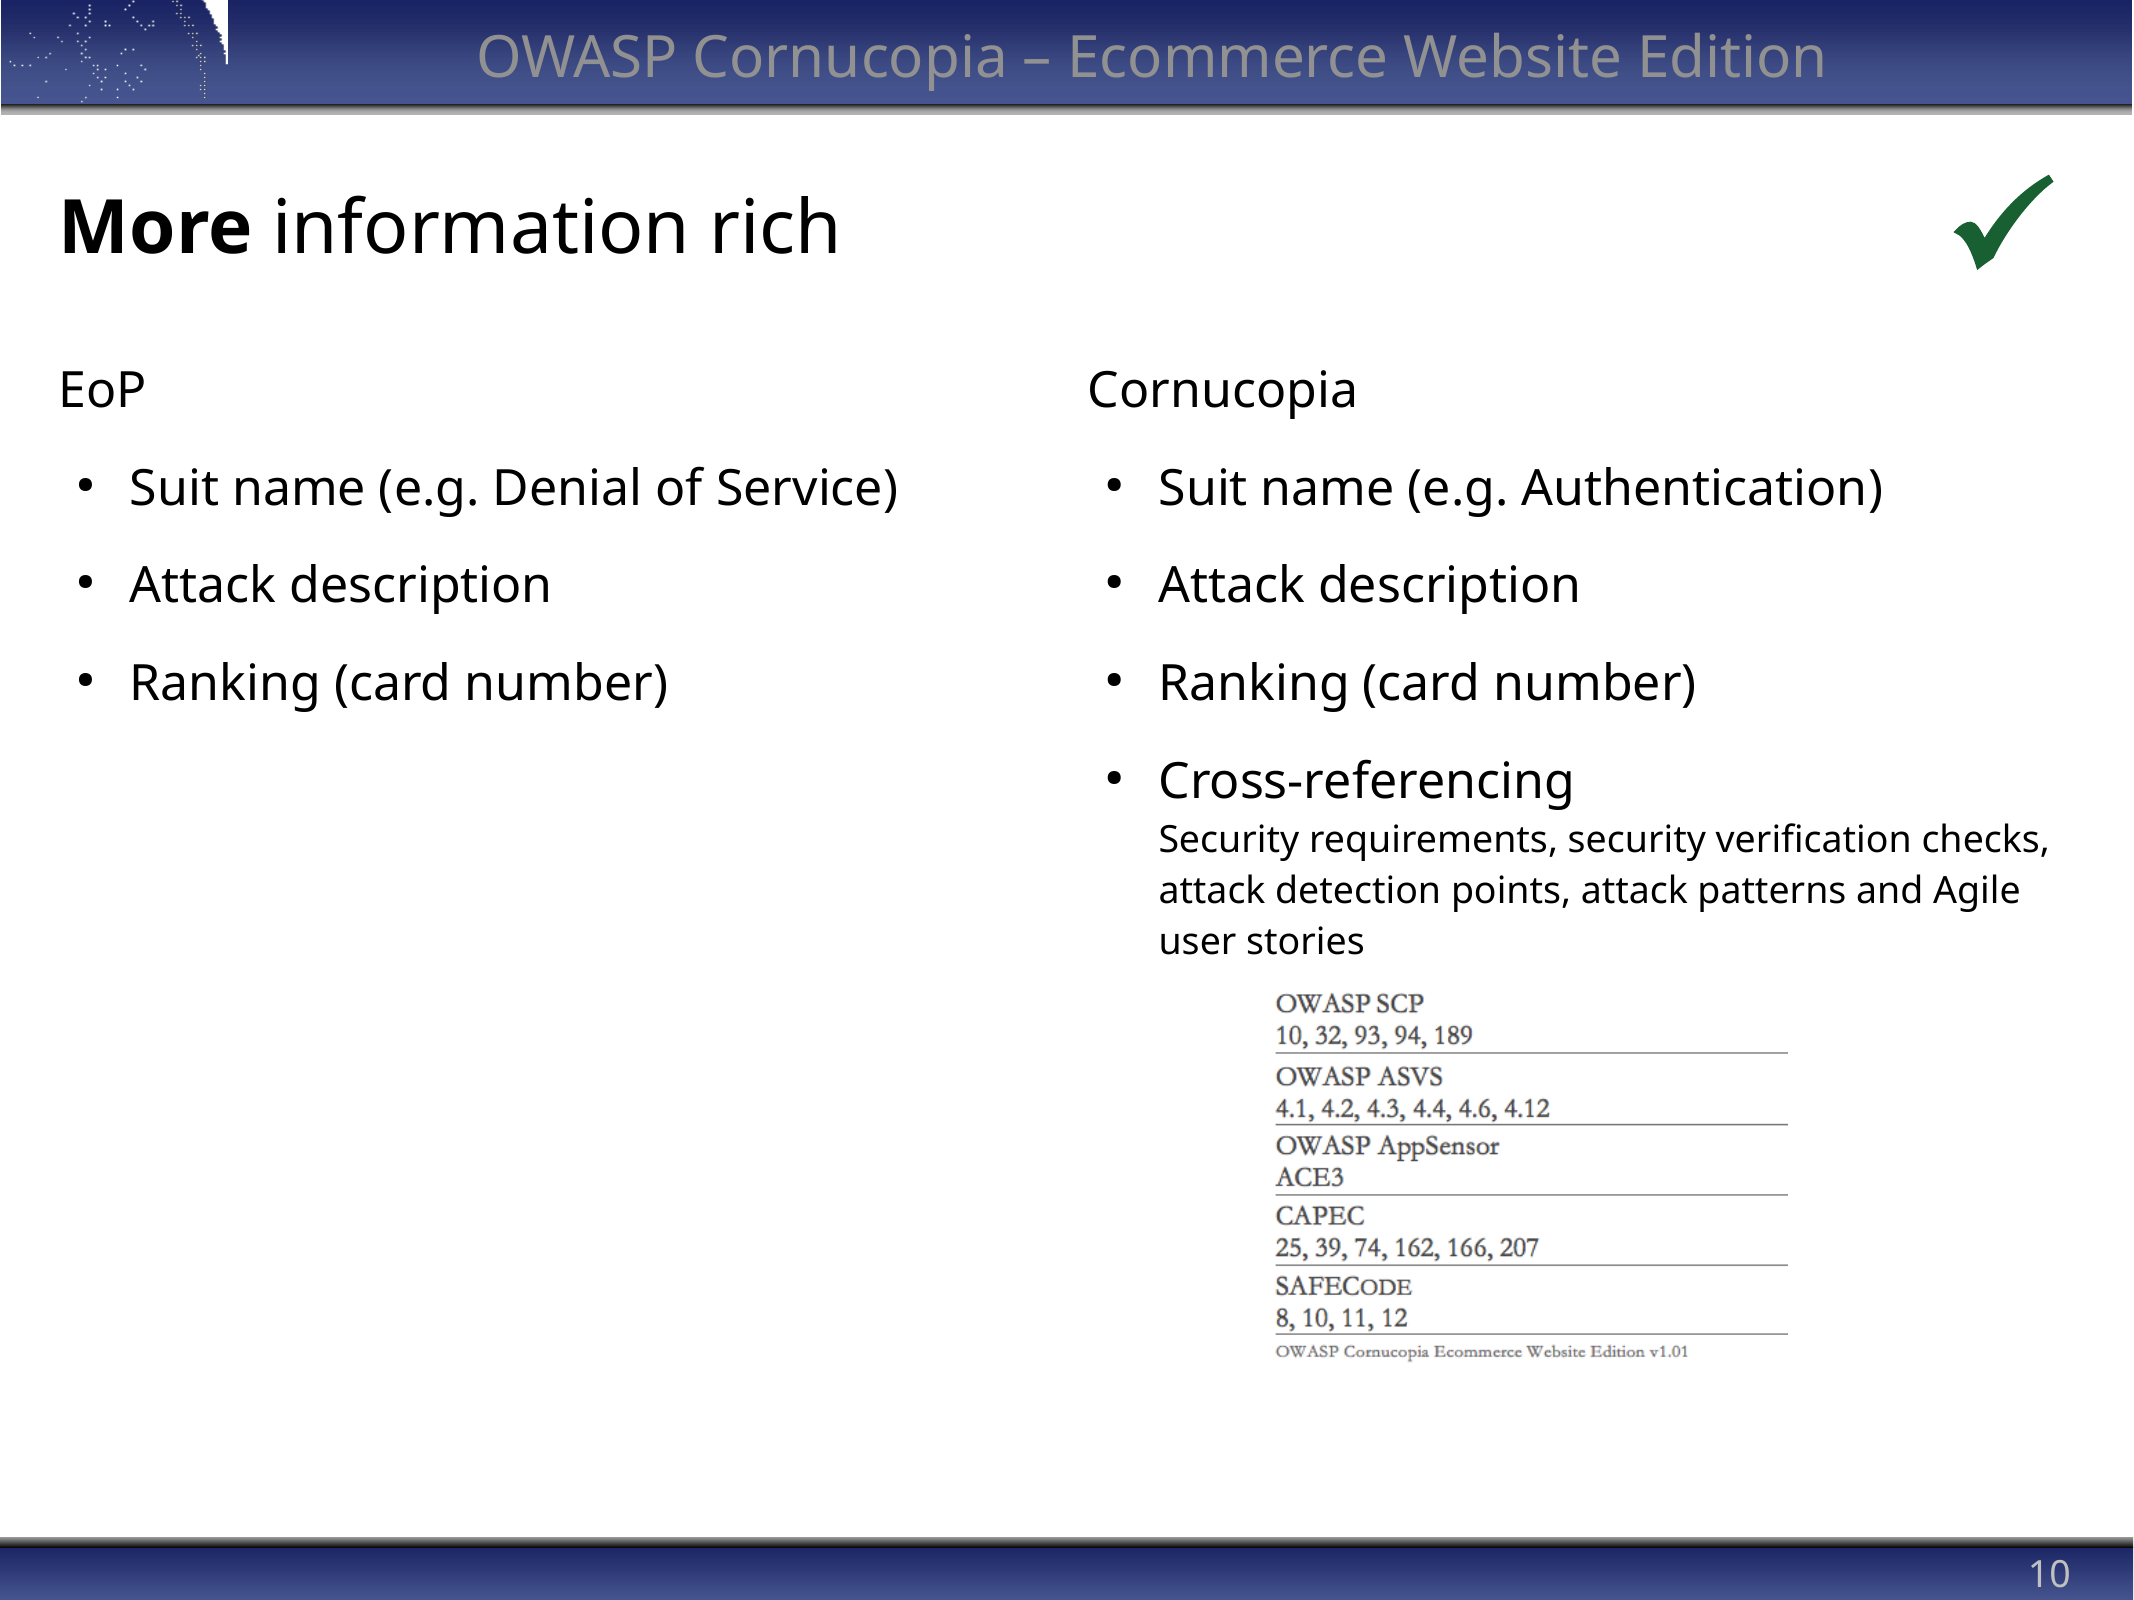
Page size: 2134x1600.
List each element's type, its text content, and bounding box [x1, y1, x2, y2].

list ü [1730, 177, 2061, 325]
title More information rich [58, 124, 2126, 325]
list Cornucopia Suit name (e.g. Authentication) Attack description Ranking (card number) Cross-referencing Security requirements, security verification checks, attack detection points, attack patterns and Agile user stories [1087, 354, 2068, 975]
picture [1251, 956, 1788, 1398]
list EoP Suit name (e.g. Denial of Service) Attack description Ranking (card number) [58, 354, 1039, 1536]
